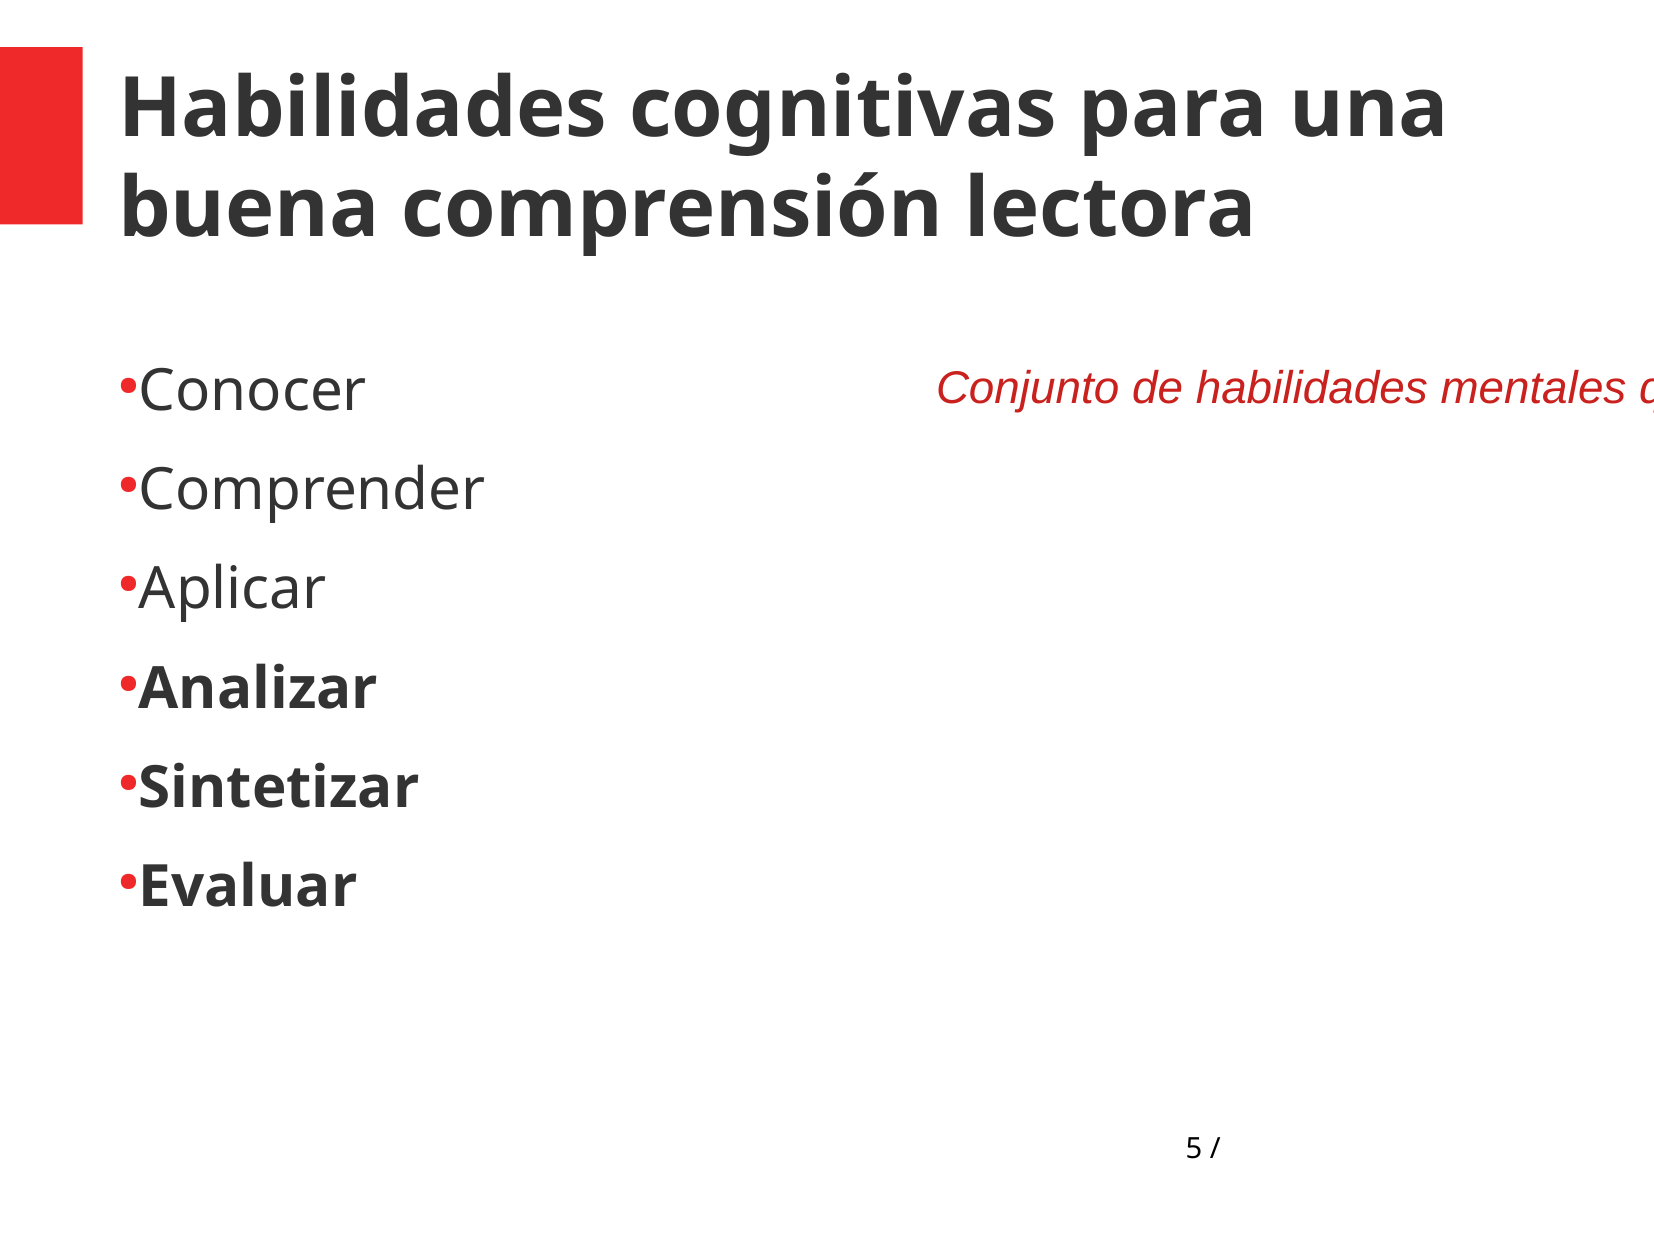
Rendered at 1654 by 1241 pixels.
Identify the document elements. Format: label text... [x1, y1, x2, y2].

text_box / [1185, 1129, 1571, 1216]
text_box Conjunto de habilidades mentales que permiten que una persona procese e integre una información, a la vez que le da (encuentra) sentido. [921, 354, 1536, 780]
list Conocer Comprender Aplicar Analizar Sintetizar Evaluar [118, 352, 1536, 1072]
title Habilidades cognitivas para una buena comprensión lectora [118, 39, 1571, 267]
